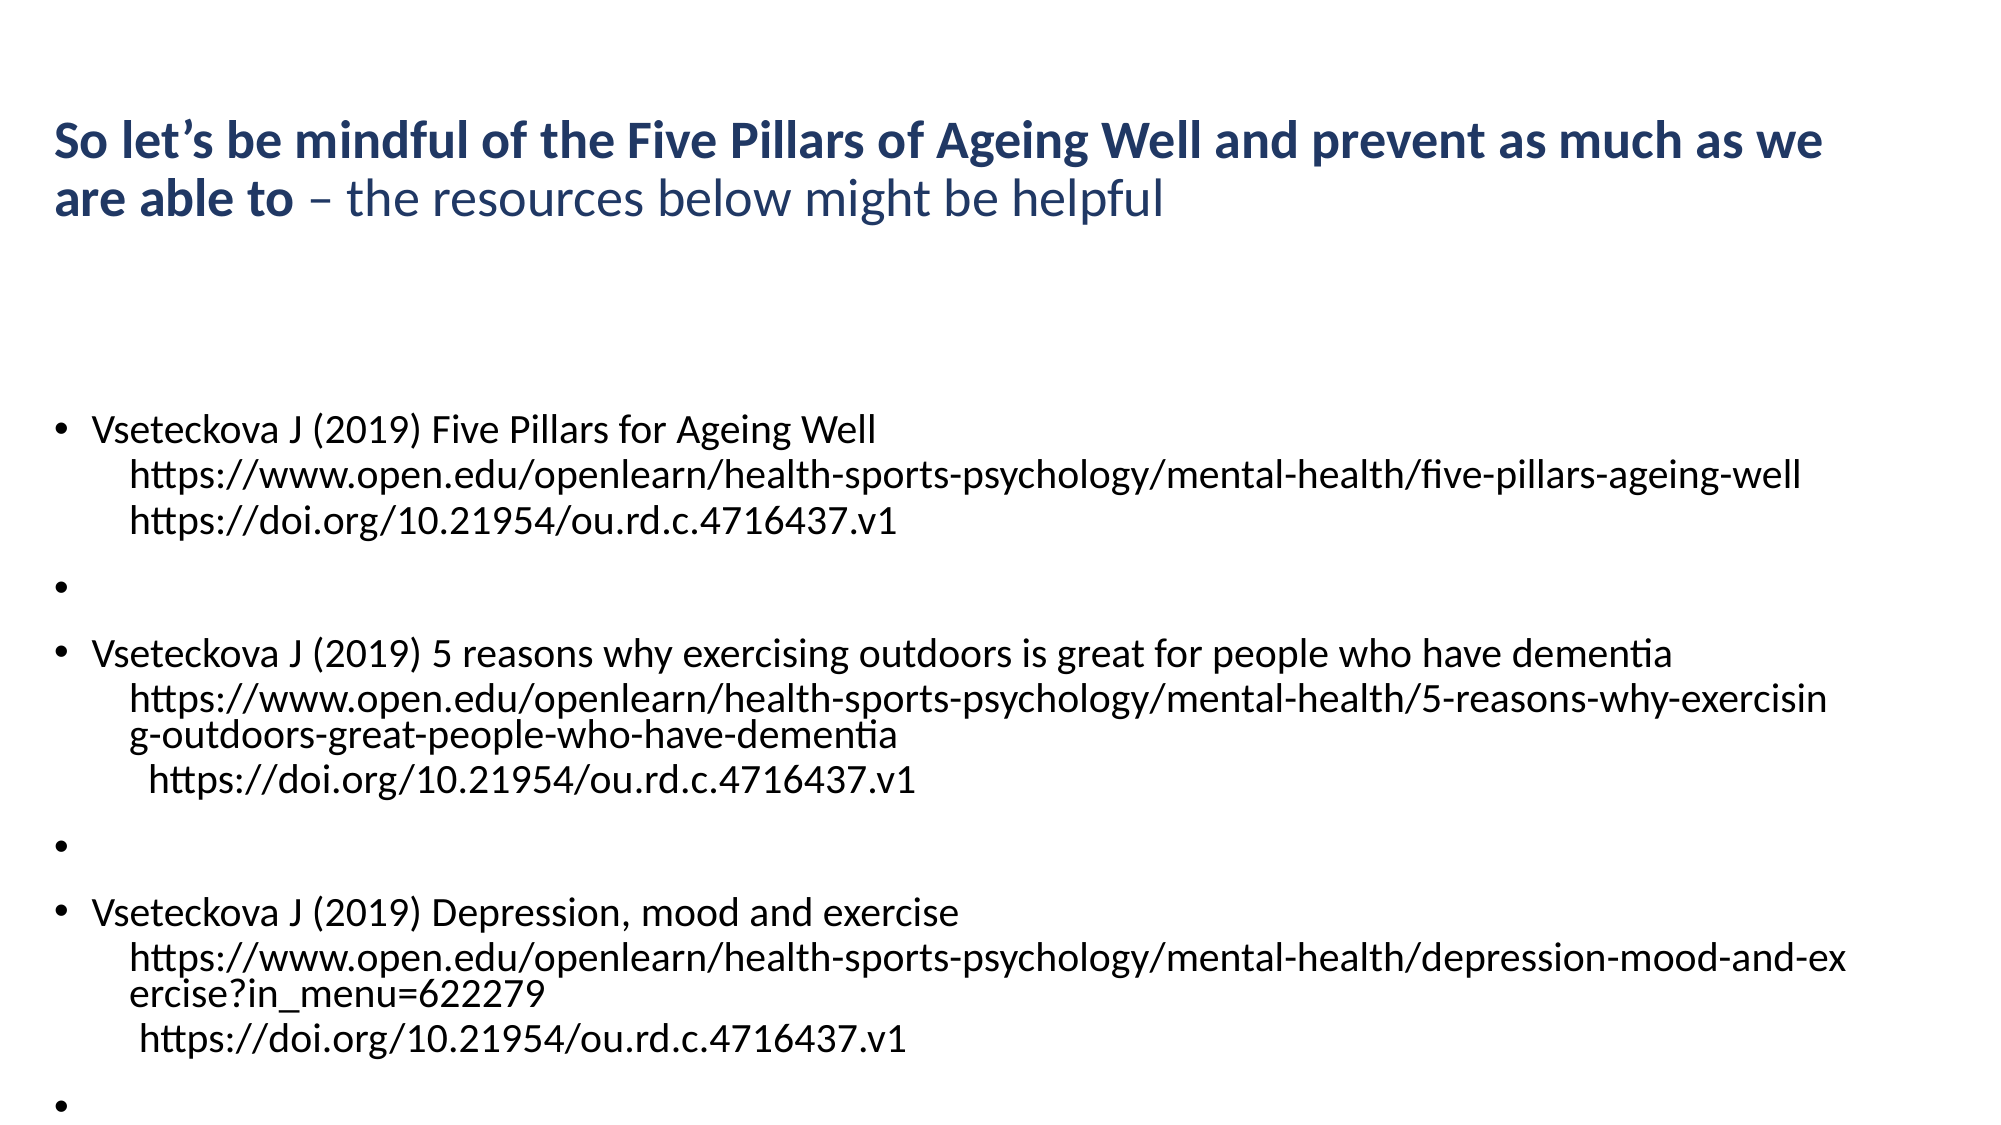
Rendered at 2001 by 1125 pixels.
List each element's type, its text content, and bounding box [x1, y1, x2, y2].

list So let’s be mindful of the Five Pillars of Ageing Well and prevent as much as we are able to – the resources below might be helpful Vseteckova J (2019) Five Pillars for Ageing Well https://www.open.edu/openlearn/health-sports-psychology/mental-health/five-pillars-ageing-well https://doi.org/10.21954/ou.rd.c.4716437.v1 Vseteckova J (2019) 5 reasons why exercising outdoors is great for people who have dementia https://www.open.edu/openlearn/health-sports-psychology/mental-health/5-reasons-why-exercising-outdoors-great-people-who-have-dementia https://doi.org/10.21954/ou.rd.c.4716437.v1 Vseteckova J (2019) Depression, mood and exercise https://www.open.edu/openlearn/health-sports-psychology/mental-health/depression-mood-and-exercise?in_menu=622279 https://doi.org/10.21954/ou.rd.c.4716437.v1 [39, 103, 1863, 1014]
